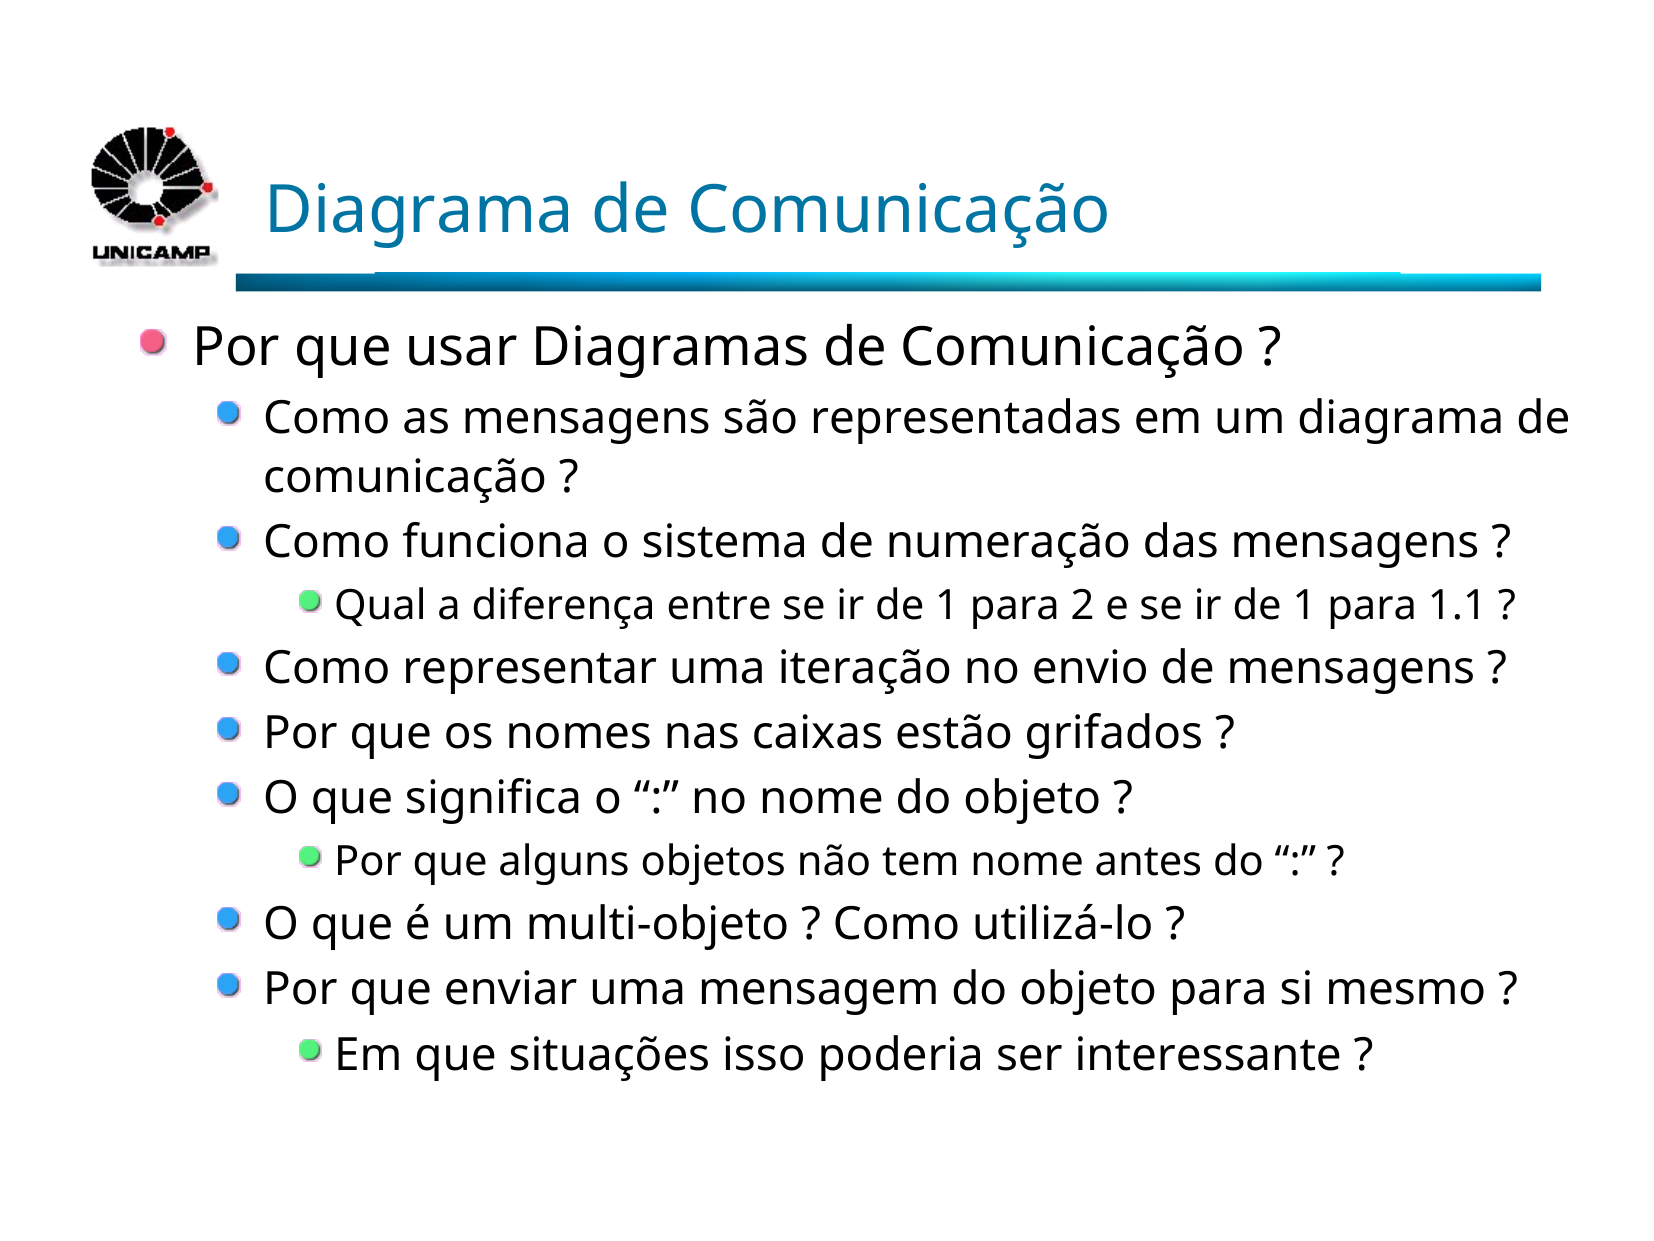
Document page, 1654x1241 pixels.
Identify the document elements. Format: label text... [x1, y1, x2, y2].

list Por que usar Diagramas de Comunicação ? Como as mensagens são representadas em um diagrama de comunicação ? Como funciona o sistema de numeração das mensagens ? Qual a diferença entre se ir de 1 para 2 e se ir de 1 para 1.1 ? Como representar uma iteração no envio de mensagens ? Por que os nomes nas caixas estão grifados ? O que significa o “:” no nome do objeto ? Por que alguns objetos não tem nome antes do “:” ? O que é um multi-objeto ? Como utilizá-lo ? Por que enviar uma mensagem do objeto para si mesmo ? Em que situações isso poderia ser interessante ? [121, 309, 1625, 1167]
picture [125, 272, 1654, 295]
title Diagrama de Comunicação [264, 57, 1534, 250]
